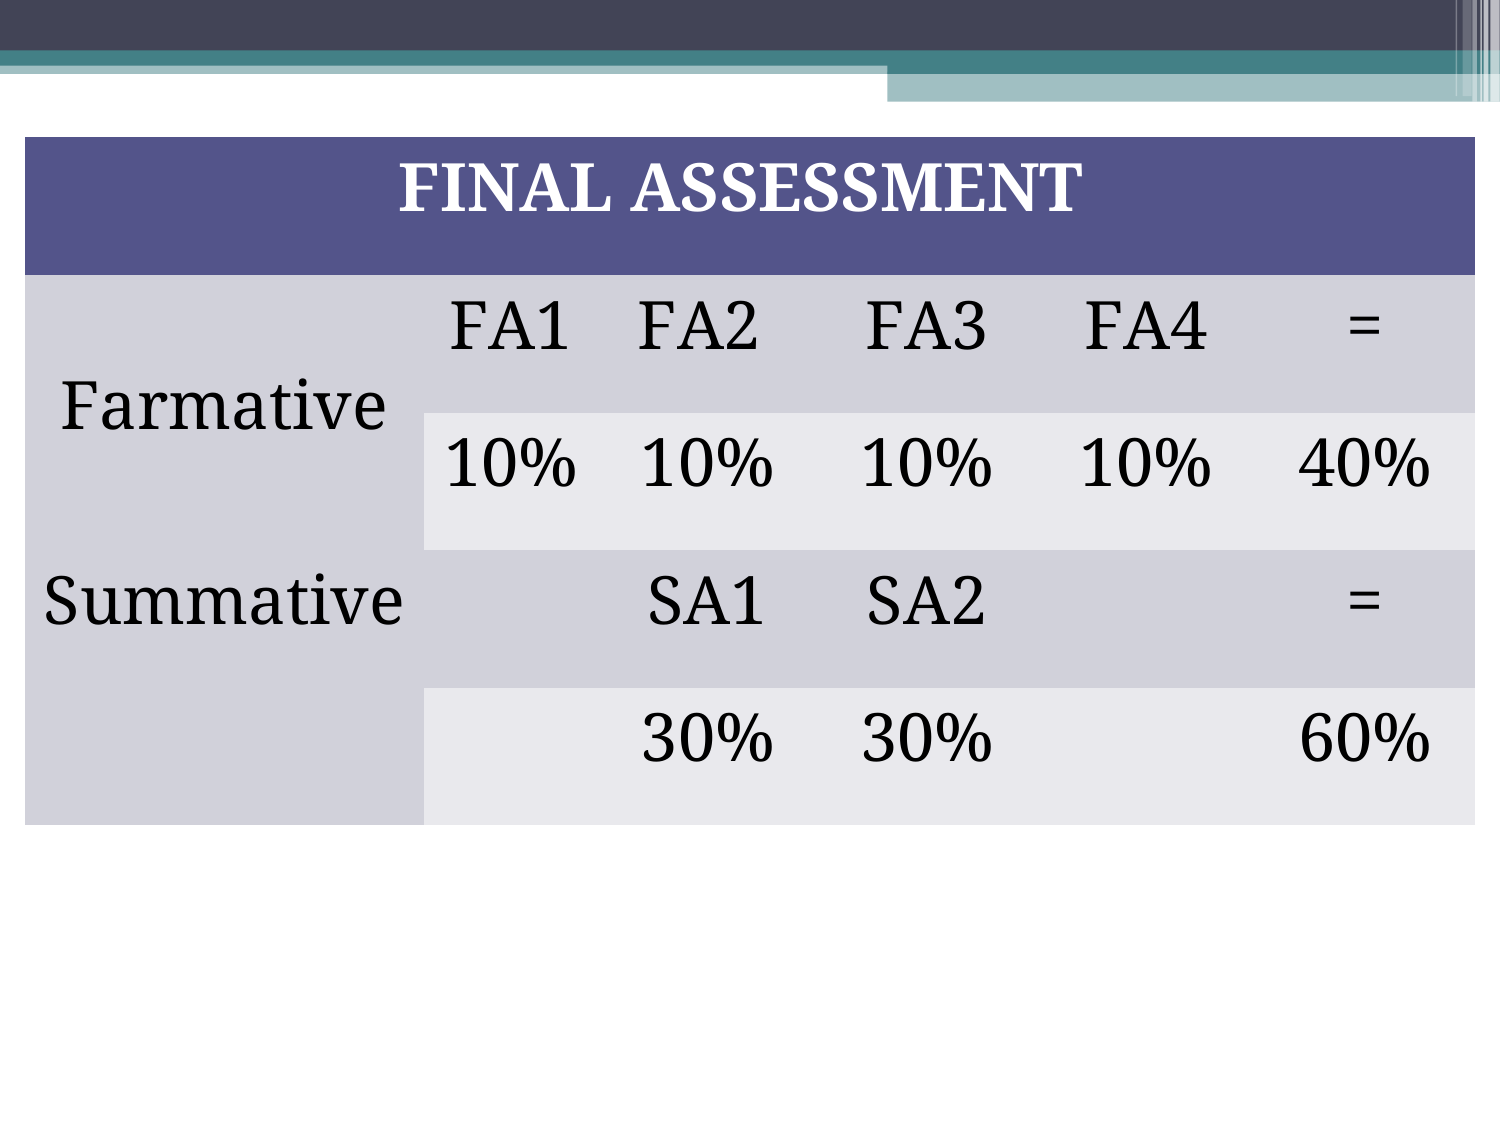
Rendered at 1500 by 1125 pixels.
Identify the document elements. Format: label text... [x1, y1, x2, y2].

table_cell [1037, 550, 1256, 688]
table_cell [1037, 688, 1256, 825]
table_cell 30% [817, 688, 1037, 825]
table_cell 10% [1037, 413, 1256, 550]
table_cell 10% [817, 413, 1037, 550]
table_cell SA1 [598, 550, 817, 688]
table_cell 60% [1256, 688, 1475, 825]
table_cell 40% [1256, 413, 1475, 550]
table_cell FA3 [817, 275, 1037, 413]
table_cell FA1 [424, 275, 598, 413]
table_cell [424, 550, 598, 688]
table_cell FA2 [598, 275, 817, 413]
table_cell 10% [424, 413, 598, 550]
table_cell = [1256, 550, 1475, 688]
table_cell Summative [25, 550, 424, 825]
table_cell [424, 688, 598, 825]
table_cell SA2 [817, 550, 1037, 688]
table_cell = [1256, 275, 1475, 413]
table_header FINAL ASSESSMENT [25, 137, 1475, 275]
table_cell Farmative [25, 275, 424, 550]
table_cell 30% [598, 688, 817, 825]
table_cell 10% [598, 413, 817, 550]
table_cell FA4 [1037, 275, 1256, 413]
